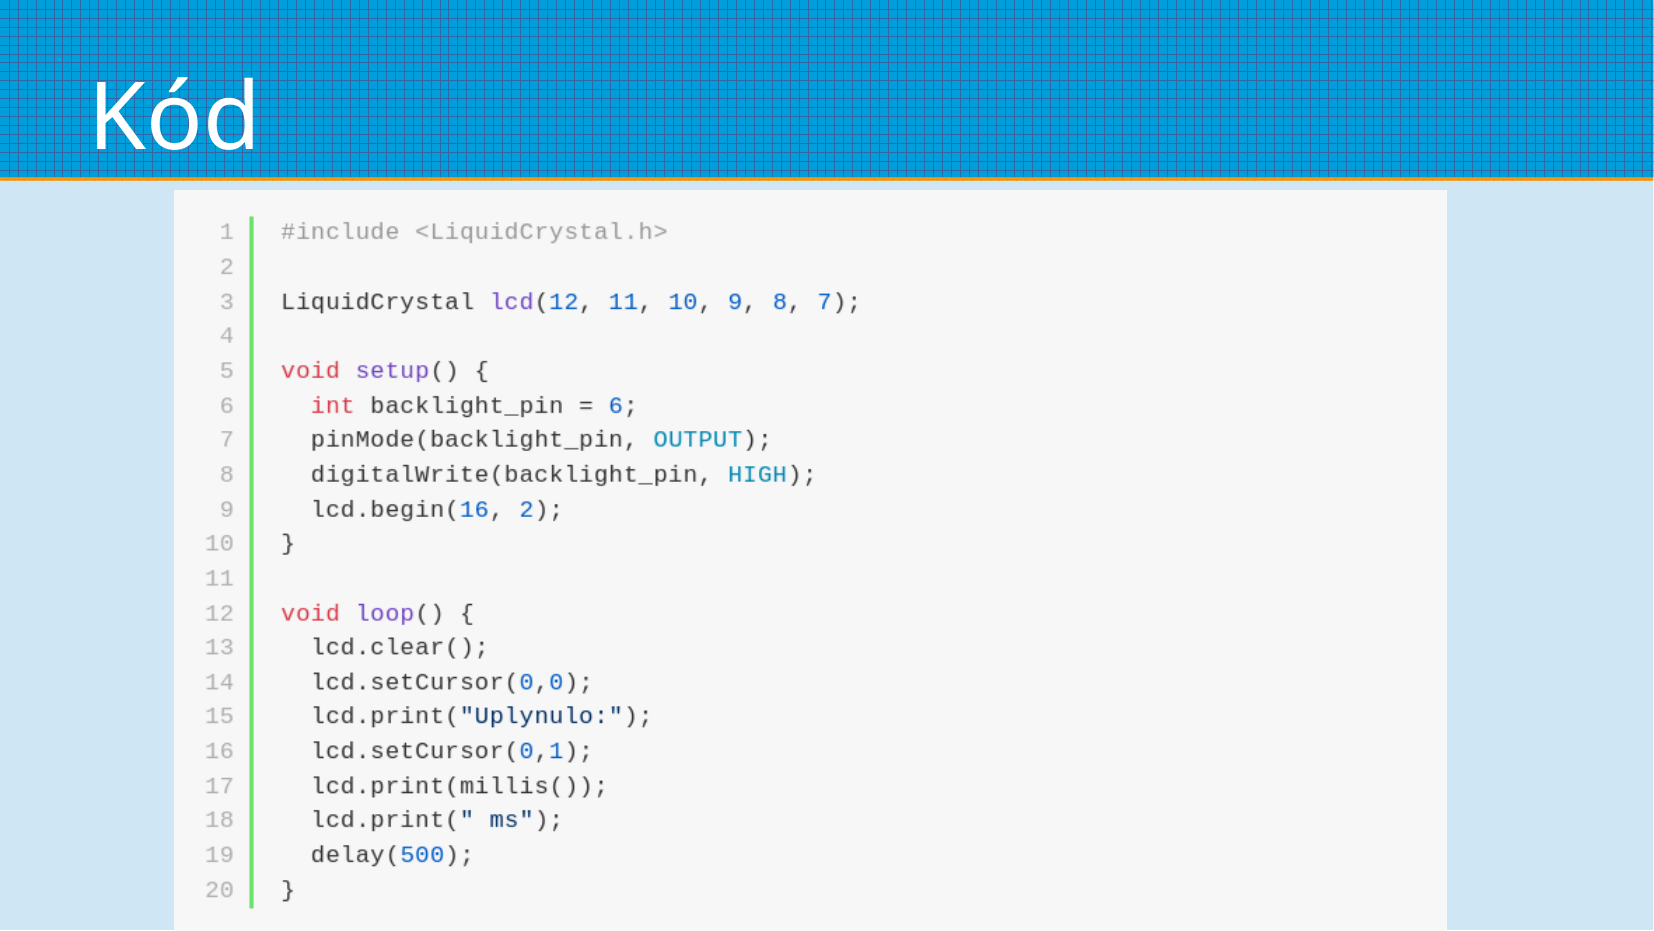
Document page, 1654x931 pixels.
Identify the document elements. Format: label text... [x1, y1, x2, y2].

title Kód [88, 14, 1565, 178]
picture [174, 190, 1447, 931]
